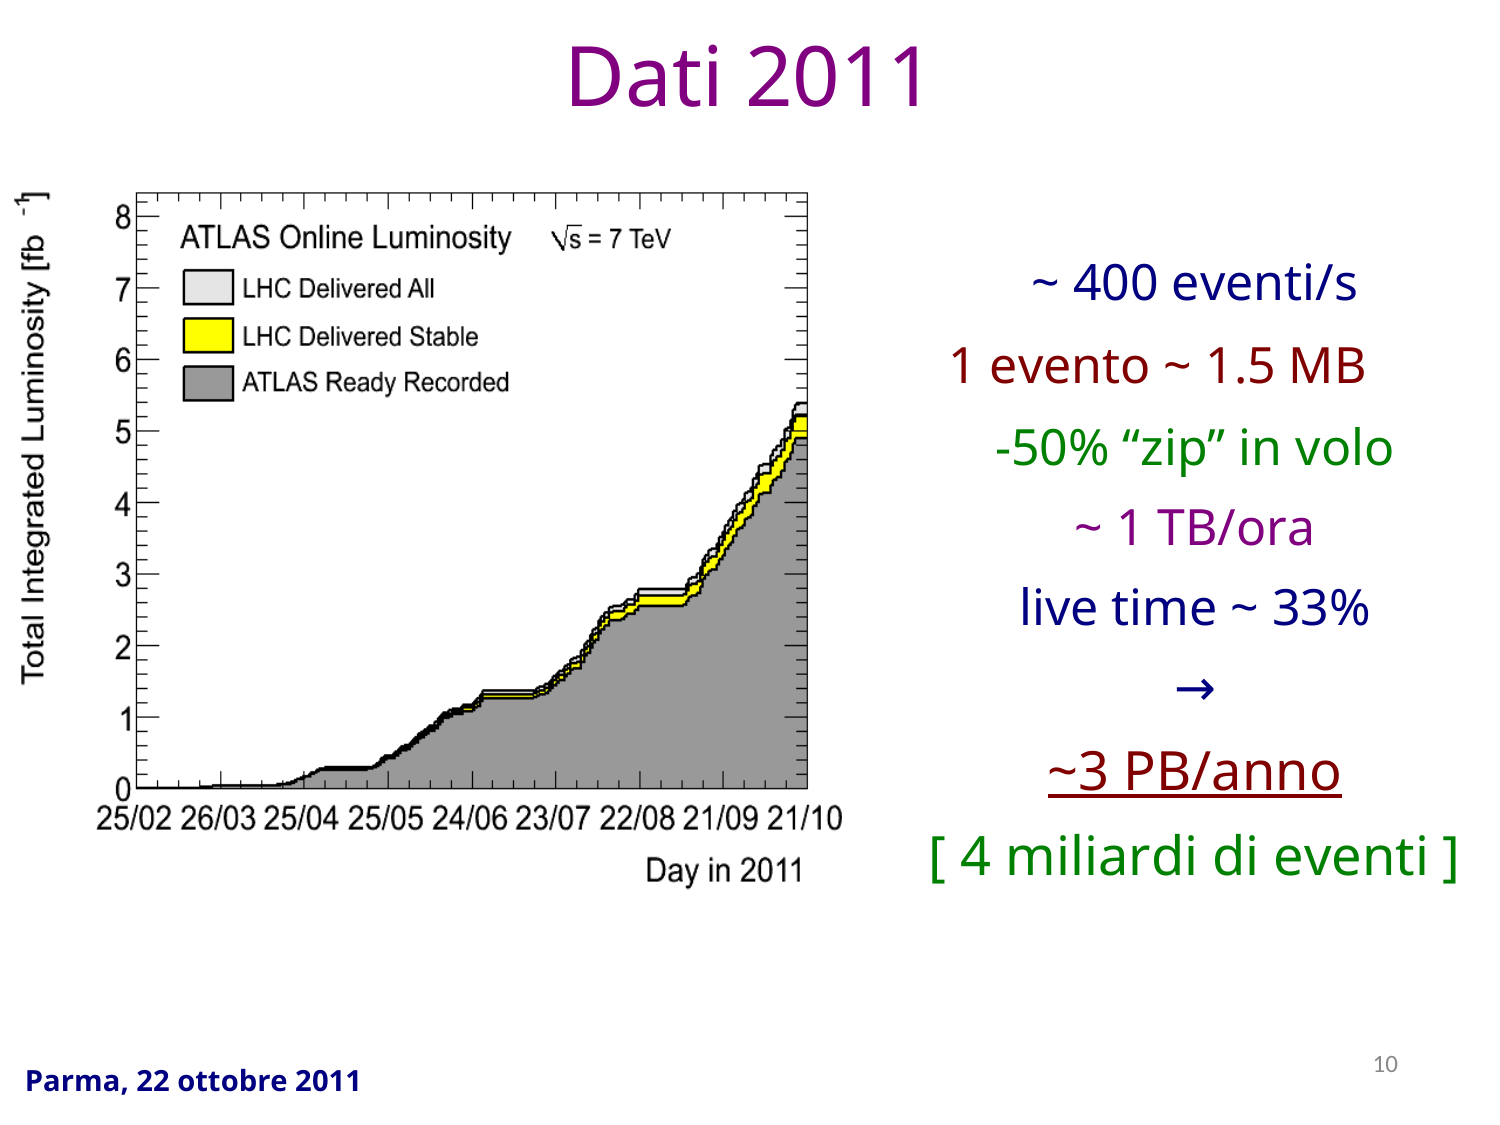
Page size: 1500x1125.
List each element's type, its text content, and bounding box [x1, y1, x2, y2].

text_box Dati 2011‏ [41, 0, 1459, 132]
picture [6, 156, 938, 901]
text_box ~ 400 eventi/s 1 evento ~ 1.5 MB -50% “zip” in volo ~ 1 TB/ora live time ~ 33% → ~3 PB/anno [ 4 miliardi di eventi ] [838, 158, 1477, 981]
text_box [993, 767, 1388, 919]
